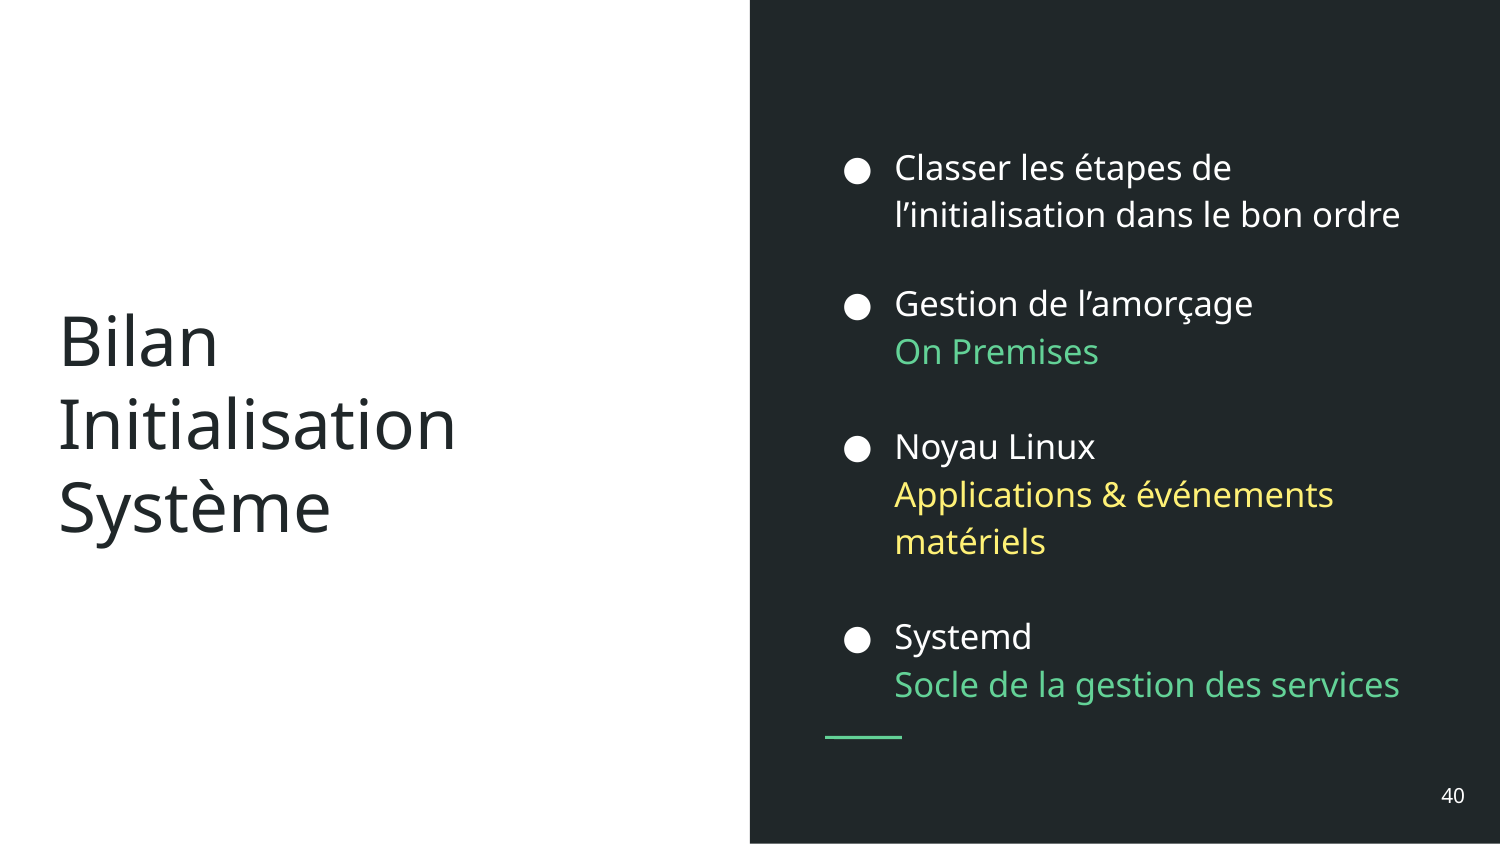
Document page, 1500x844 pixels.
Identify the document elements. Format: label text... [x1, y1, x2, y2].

title Bilan Initialisation Système [43, 281, 708, 562]
list Classer les étapes de l’initialisation dans le bon ordre Gestion de l’amorçage On Premises Noyau Linux Applications & événements matériels Systemd Socle de la gestion des services [810, 118, 1440, 725]
slide_number <numéro> [1389, 764, 1480, 830]
